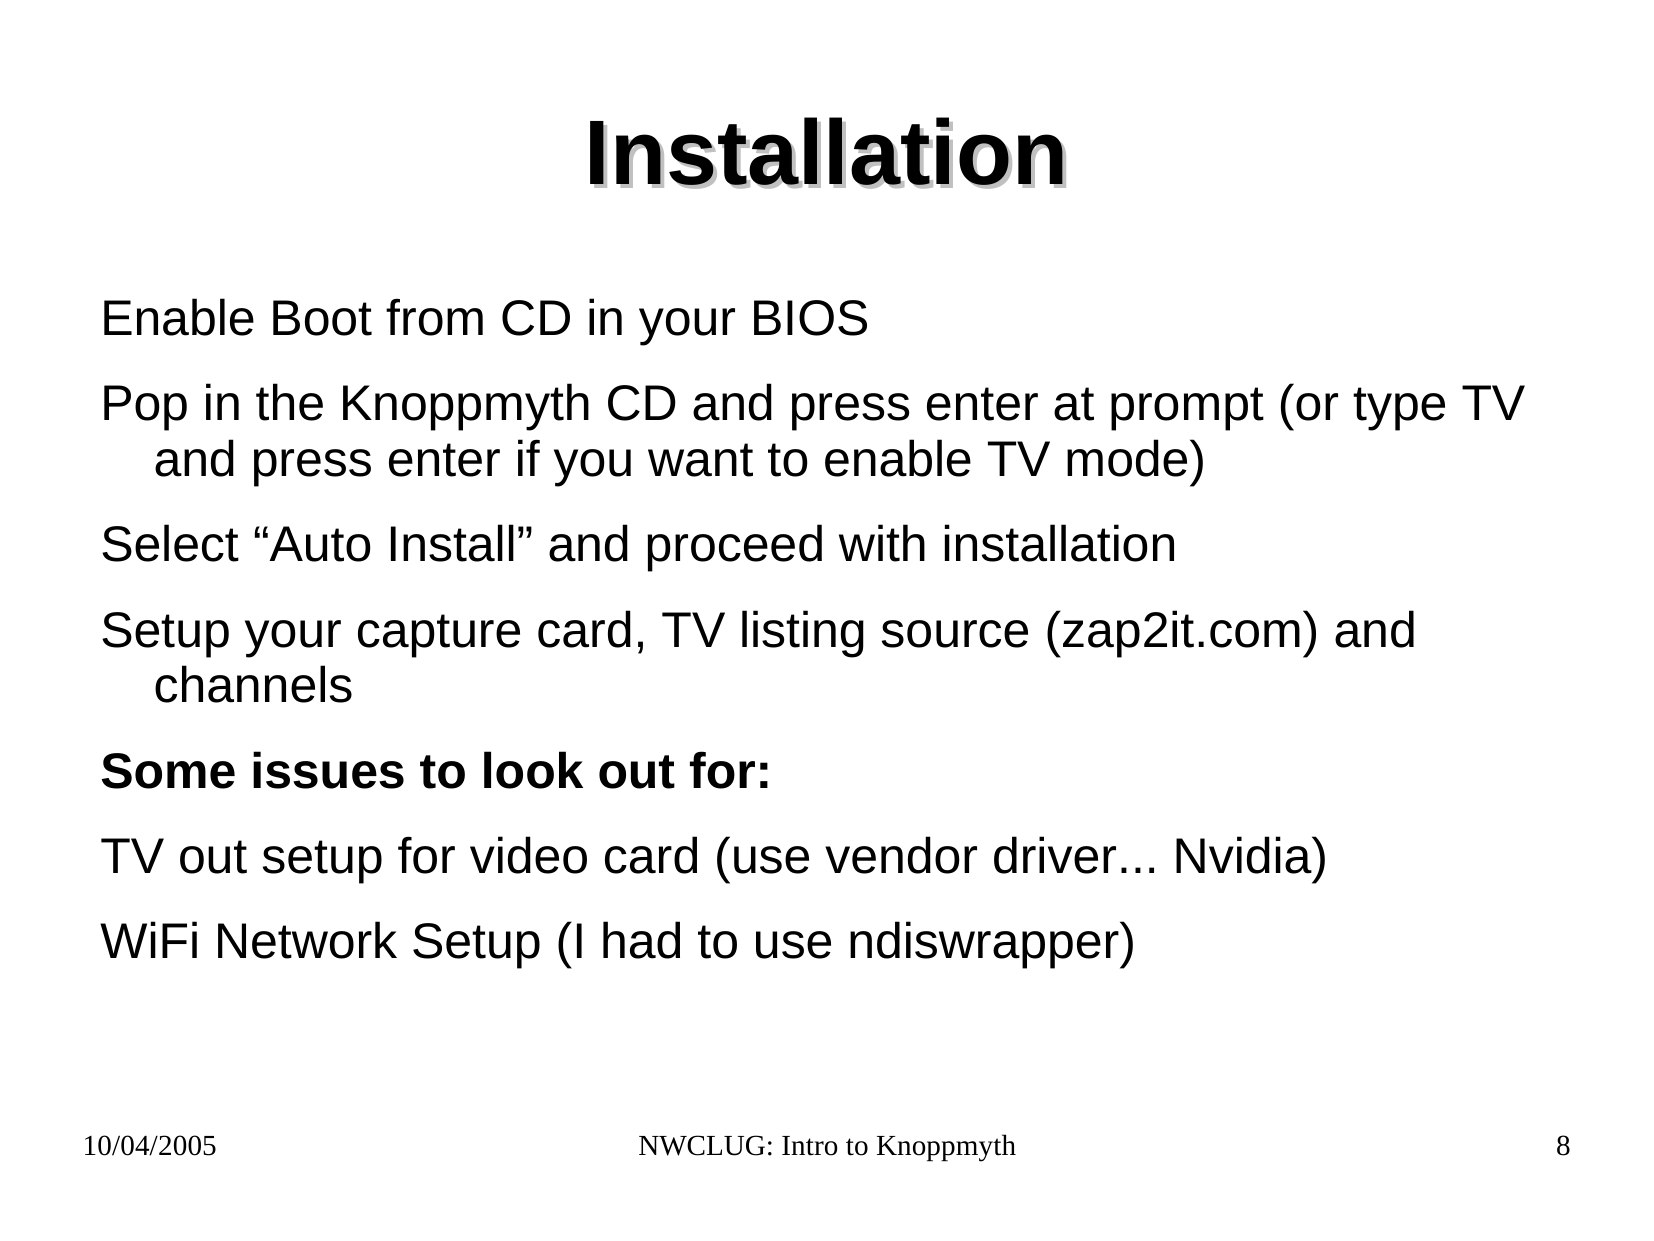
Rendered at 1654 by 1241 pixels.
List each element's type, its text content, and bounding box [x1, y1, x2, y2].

list Enable Boot from CD in your BIOS Pop in the Knoppmyth CD and press enter at prompt (or type TV and press enter if you want to enable TV mode) Select “Auto Install” and proceed with installation Setup your capture card, TV listing source (zap2it.com) and channels Some issues to look out for: TV out setup for video card (use vendor driver... Nvidia) WiFi Network Setup (I had to use ndiswrapper) [82, 290, 1571, 1109]
title Installation [82, 49, 1571, 257]
